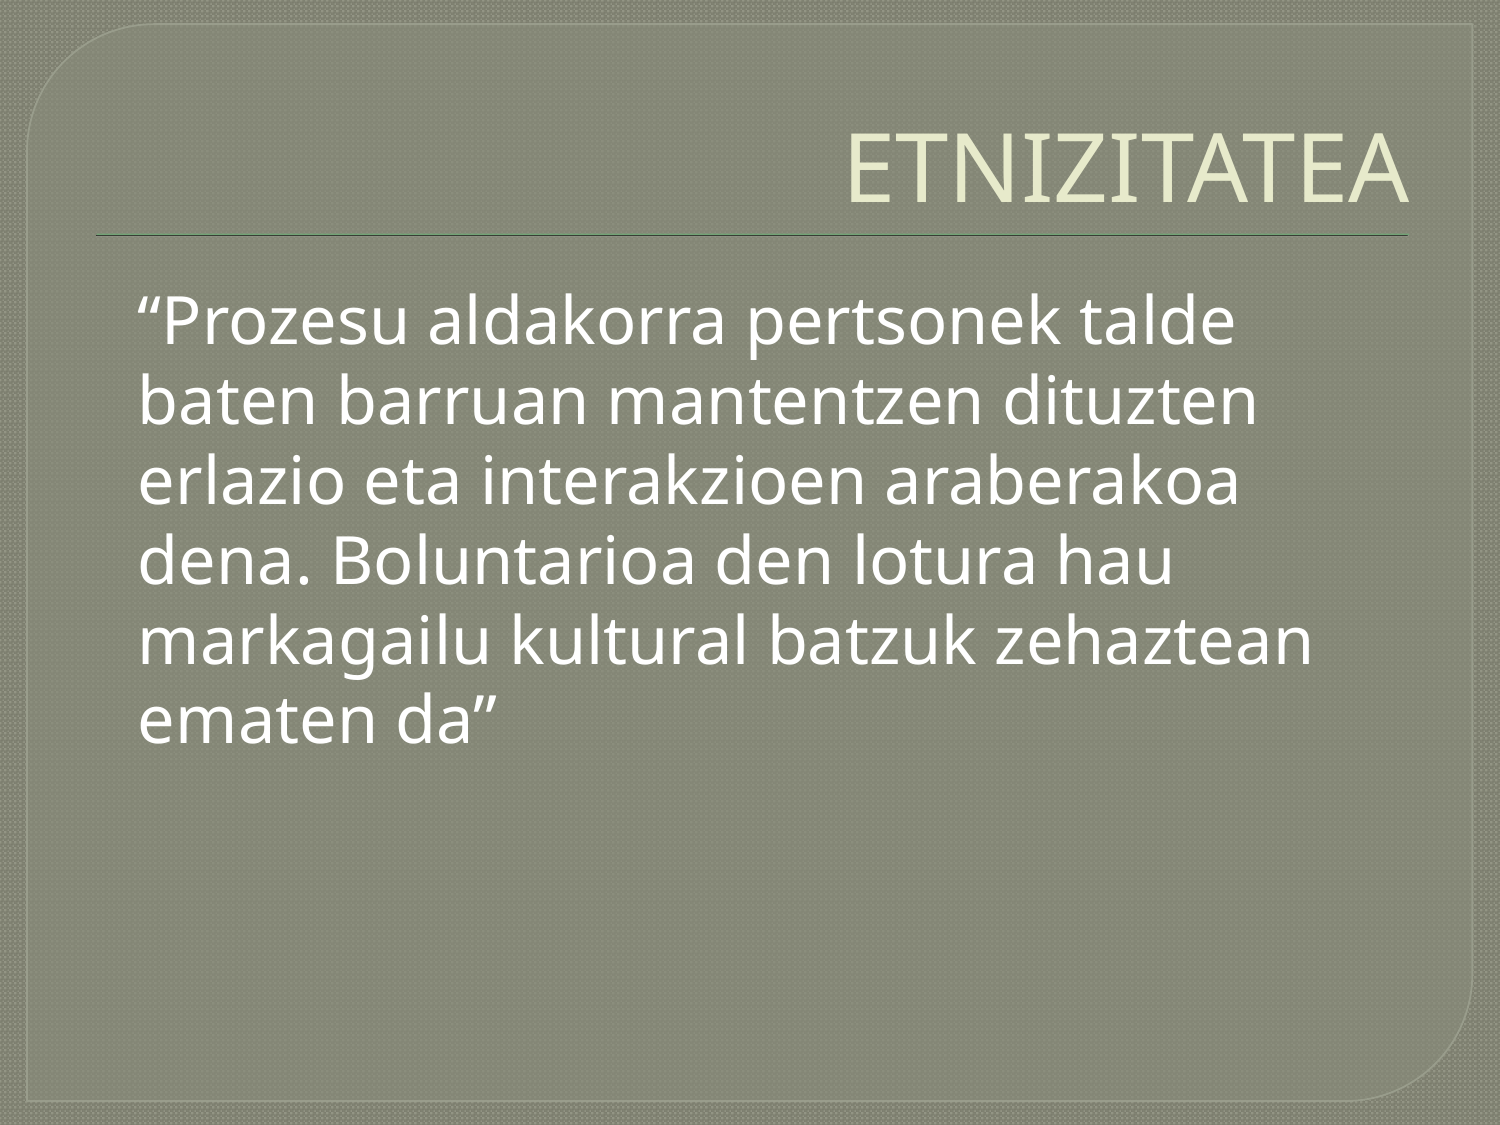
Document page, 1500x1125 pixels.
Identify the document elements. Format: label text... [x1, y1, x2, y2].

list “Prozesu aldakorra pertsonek talde baten barruan mantentzen dituzten erlazio eta interakzioen araberakoa dena. Boluntarioa den lotura hau markagailu kultural batzuk zehaztean ematen da” [75, 270, 1425, 1013]
title ETNIZITATEA [75, 41, 1425, 230]
picture [0, 0, 1500, 1125]
